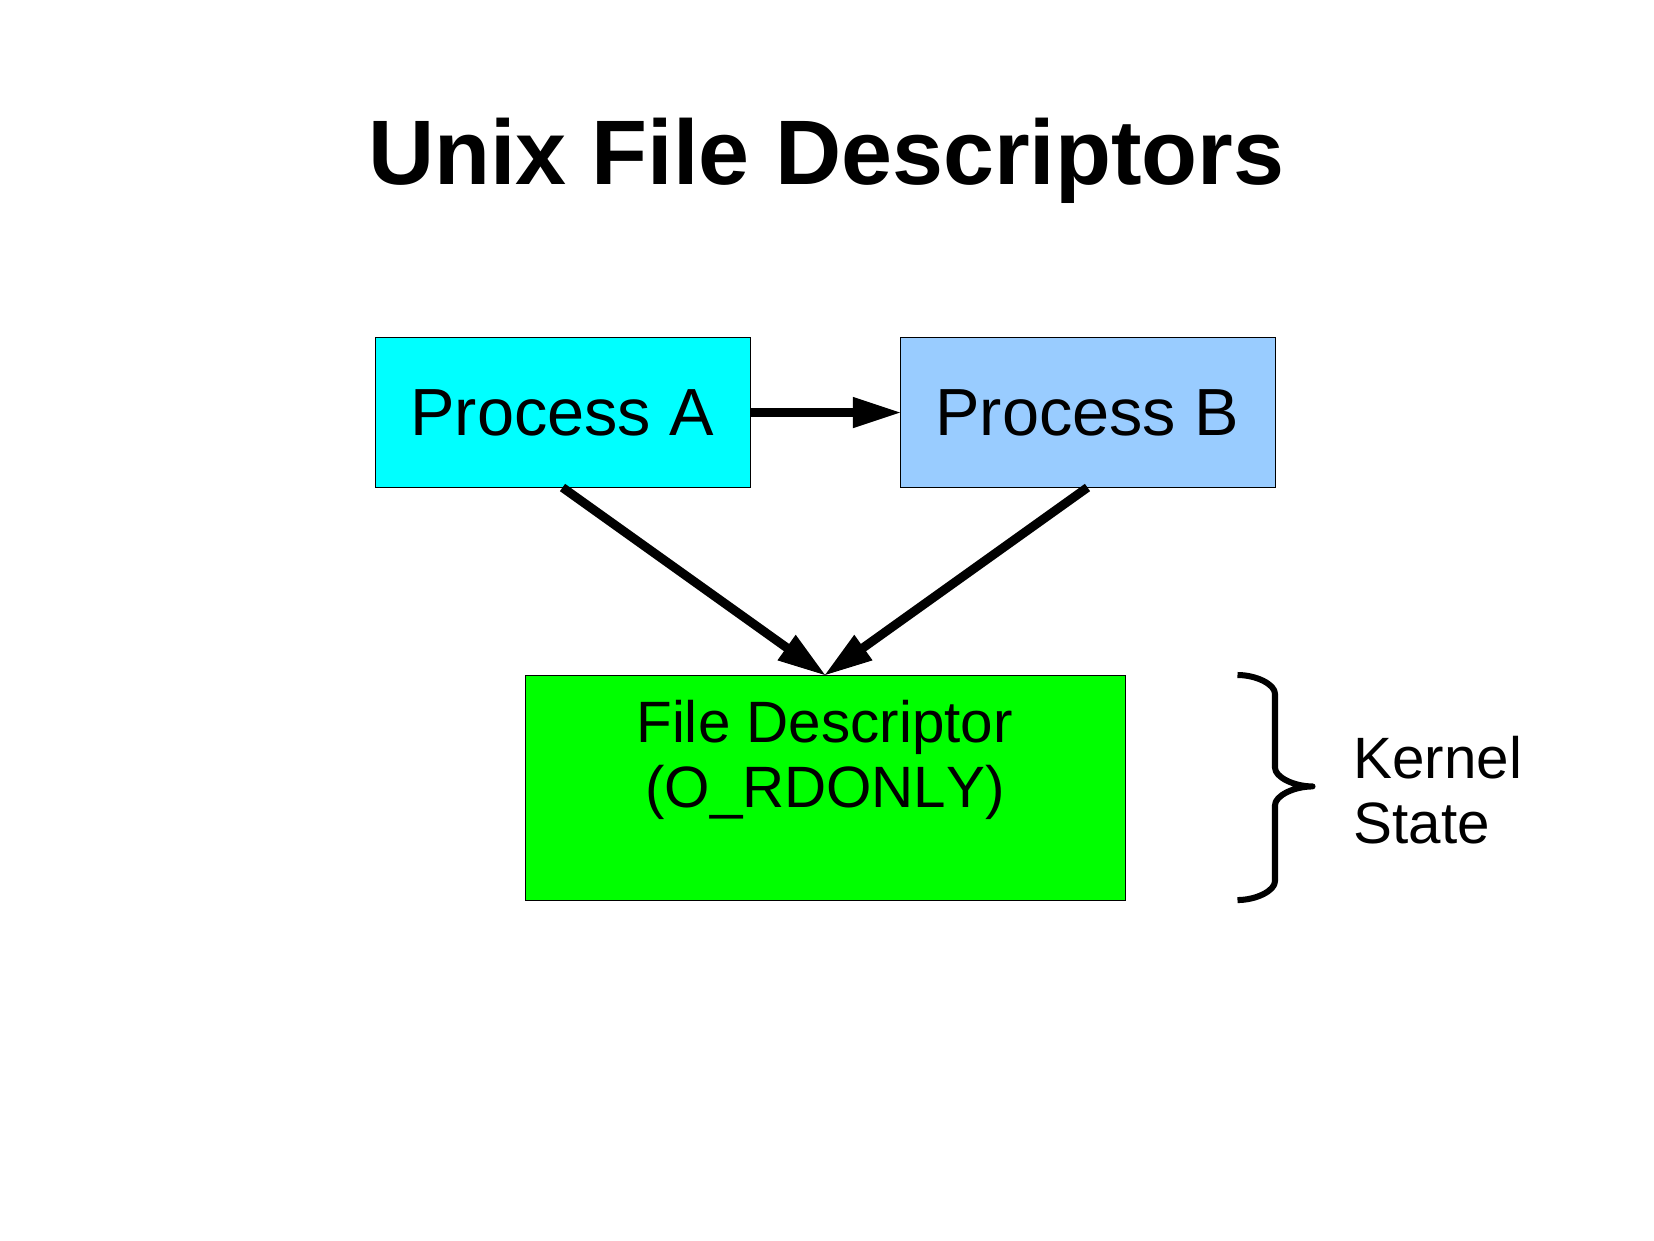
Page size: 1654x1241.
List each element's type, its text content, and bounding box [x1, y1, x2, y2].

text_box Kernel State [1339, 718, 1538, 863]
text_box Process B [900, 337, 1276, 488]
text_box File Descriptor (O_RDONLY) [525, 675, 1126, 901]
text_box Process A [375, 337, 751, 488]
title Unix File Descriptors [82, 49, 1571, 257]
